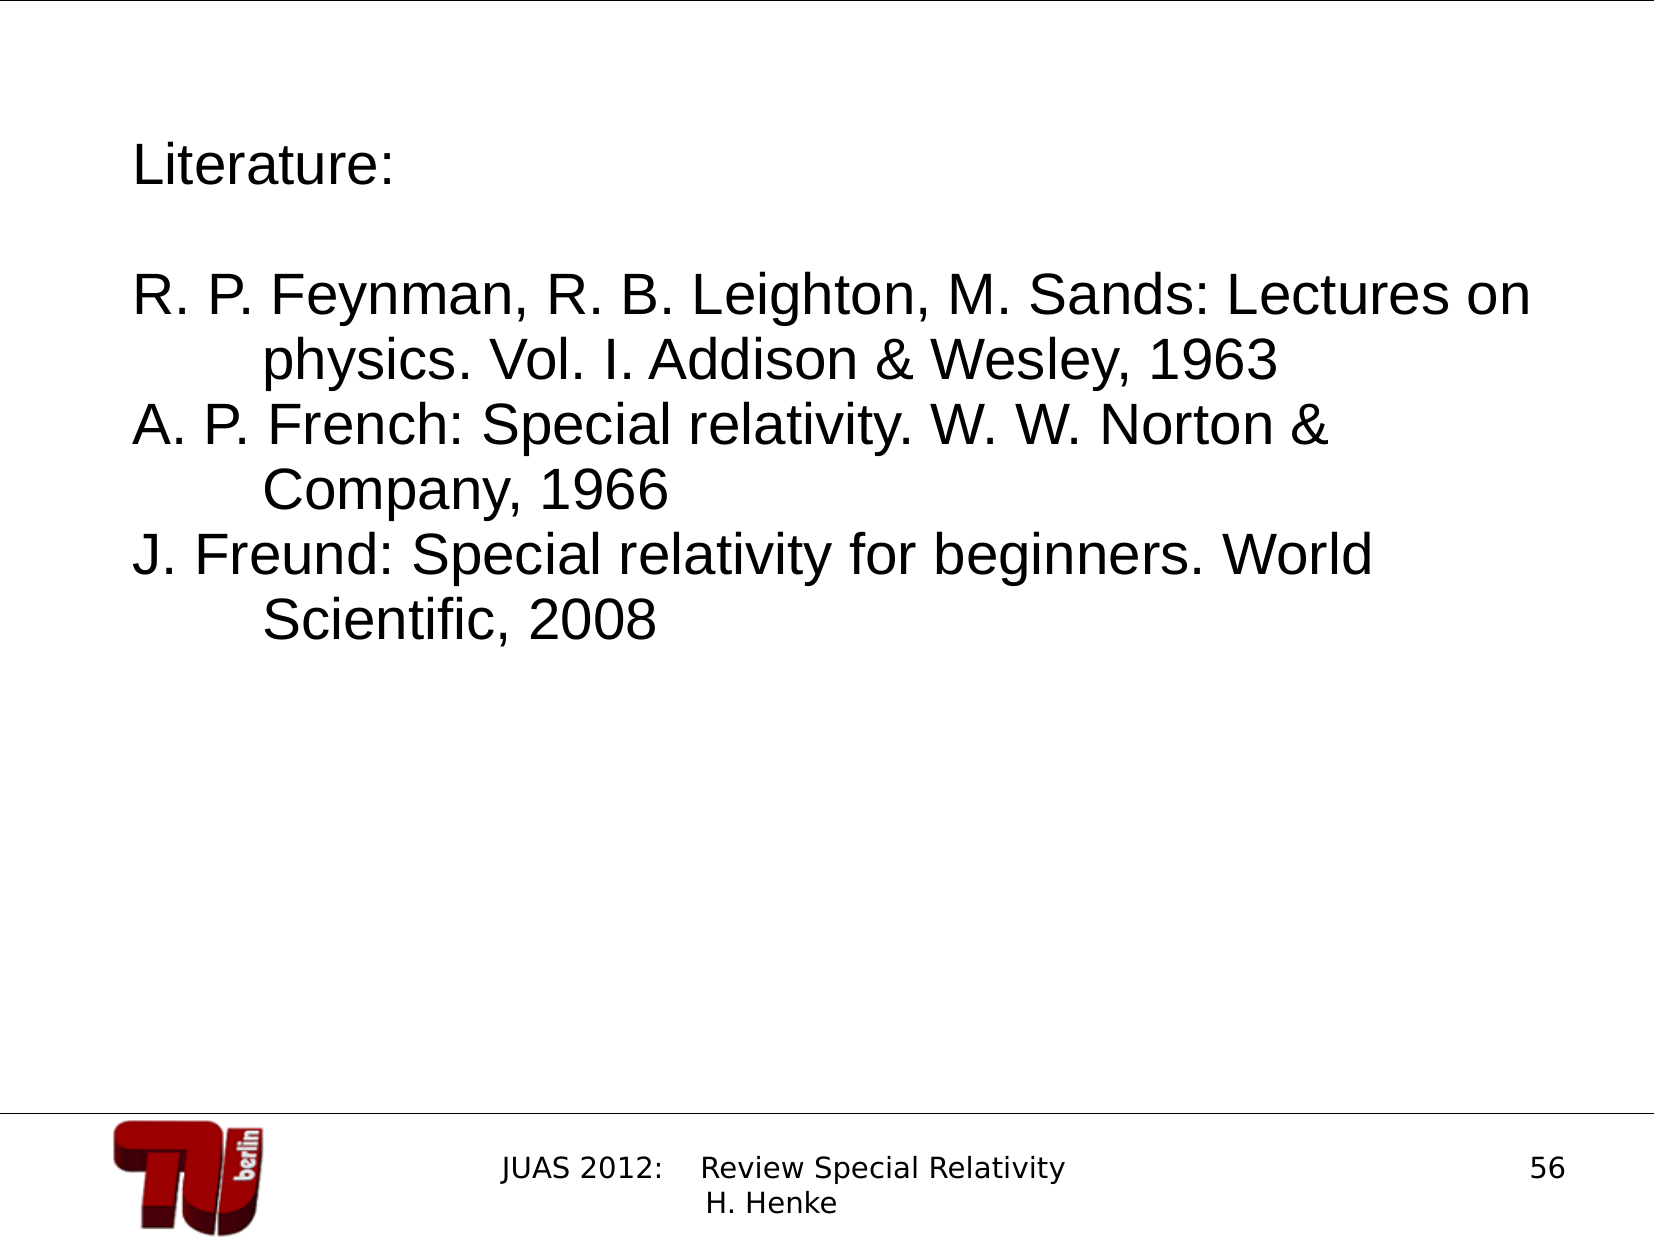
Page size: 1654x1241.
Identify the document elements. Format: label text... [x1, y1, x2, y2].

text_box Literature: R. P. Feynman, R. B. Leighton, M. Sands: Lectures on physics. Vol. I. Addison & Wesley, 1963 A. P. French: Special relativity. W. W. Norton & Company, 1966 J. Freund: Special relativity for beginners. World Scientific, 2008 [117, 124, 1635, 658]
picture [112, 1119, 265, 1238]
